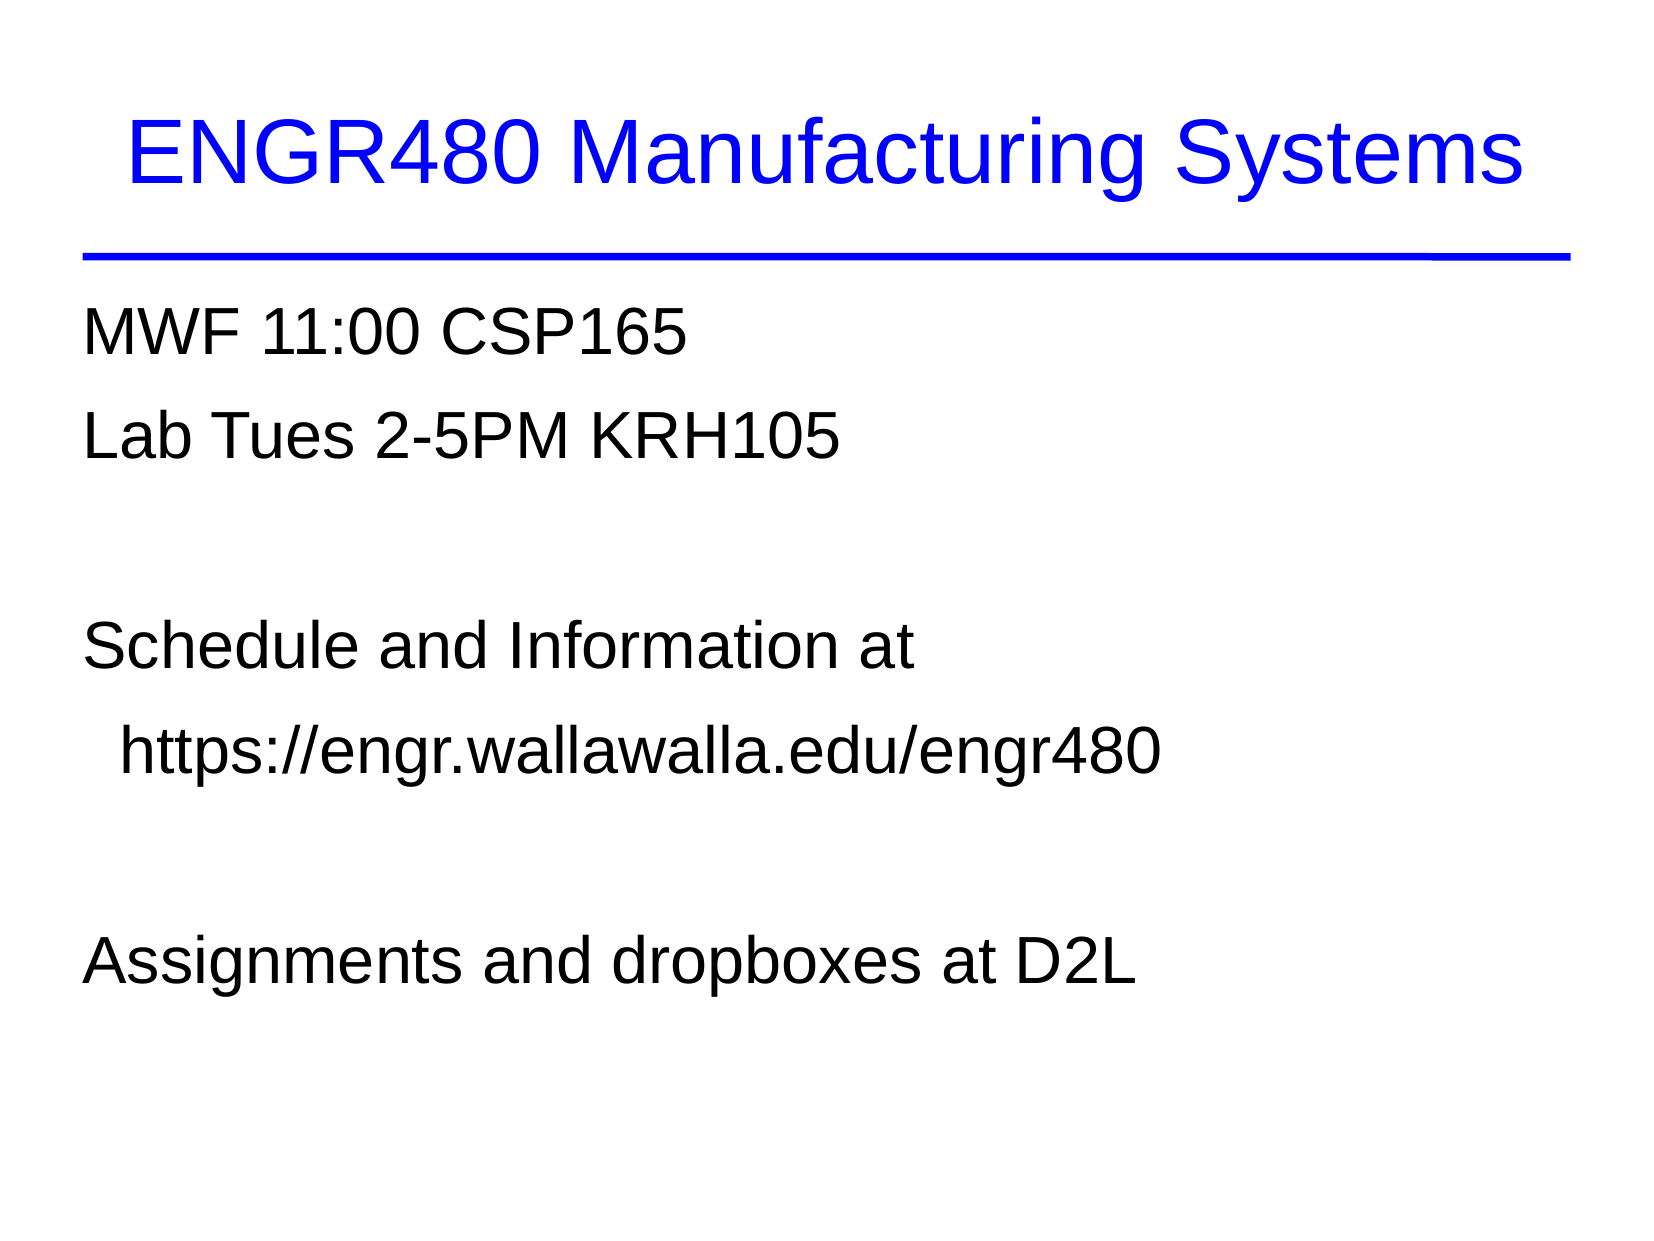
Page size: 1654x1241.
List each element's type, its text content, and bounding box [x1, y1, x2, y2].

title ENGR480 Manufacturing Systems [82, 49, 1571, 256]
list MWF 11:00 CSP165 Lab Tues 2-5PM KRH105 Schedule and Information at https://engr.wallawalla.edu/engr480 Assignments and dropboxes at D2L [82, 290, 1571, 1009]
